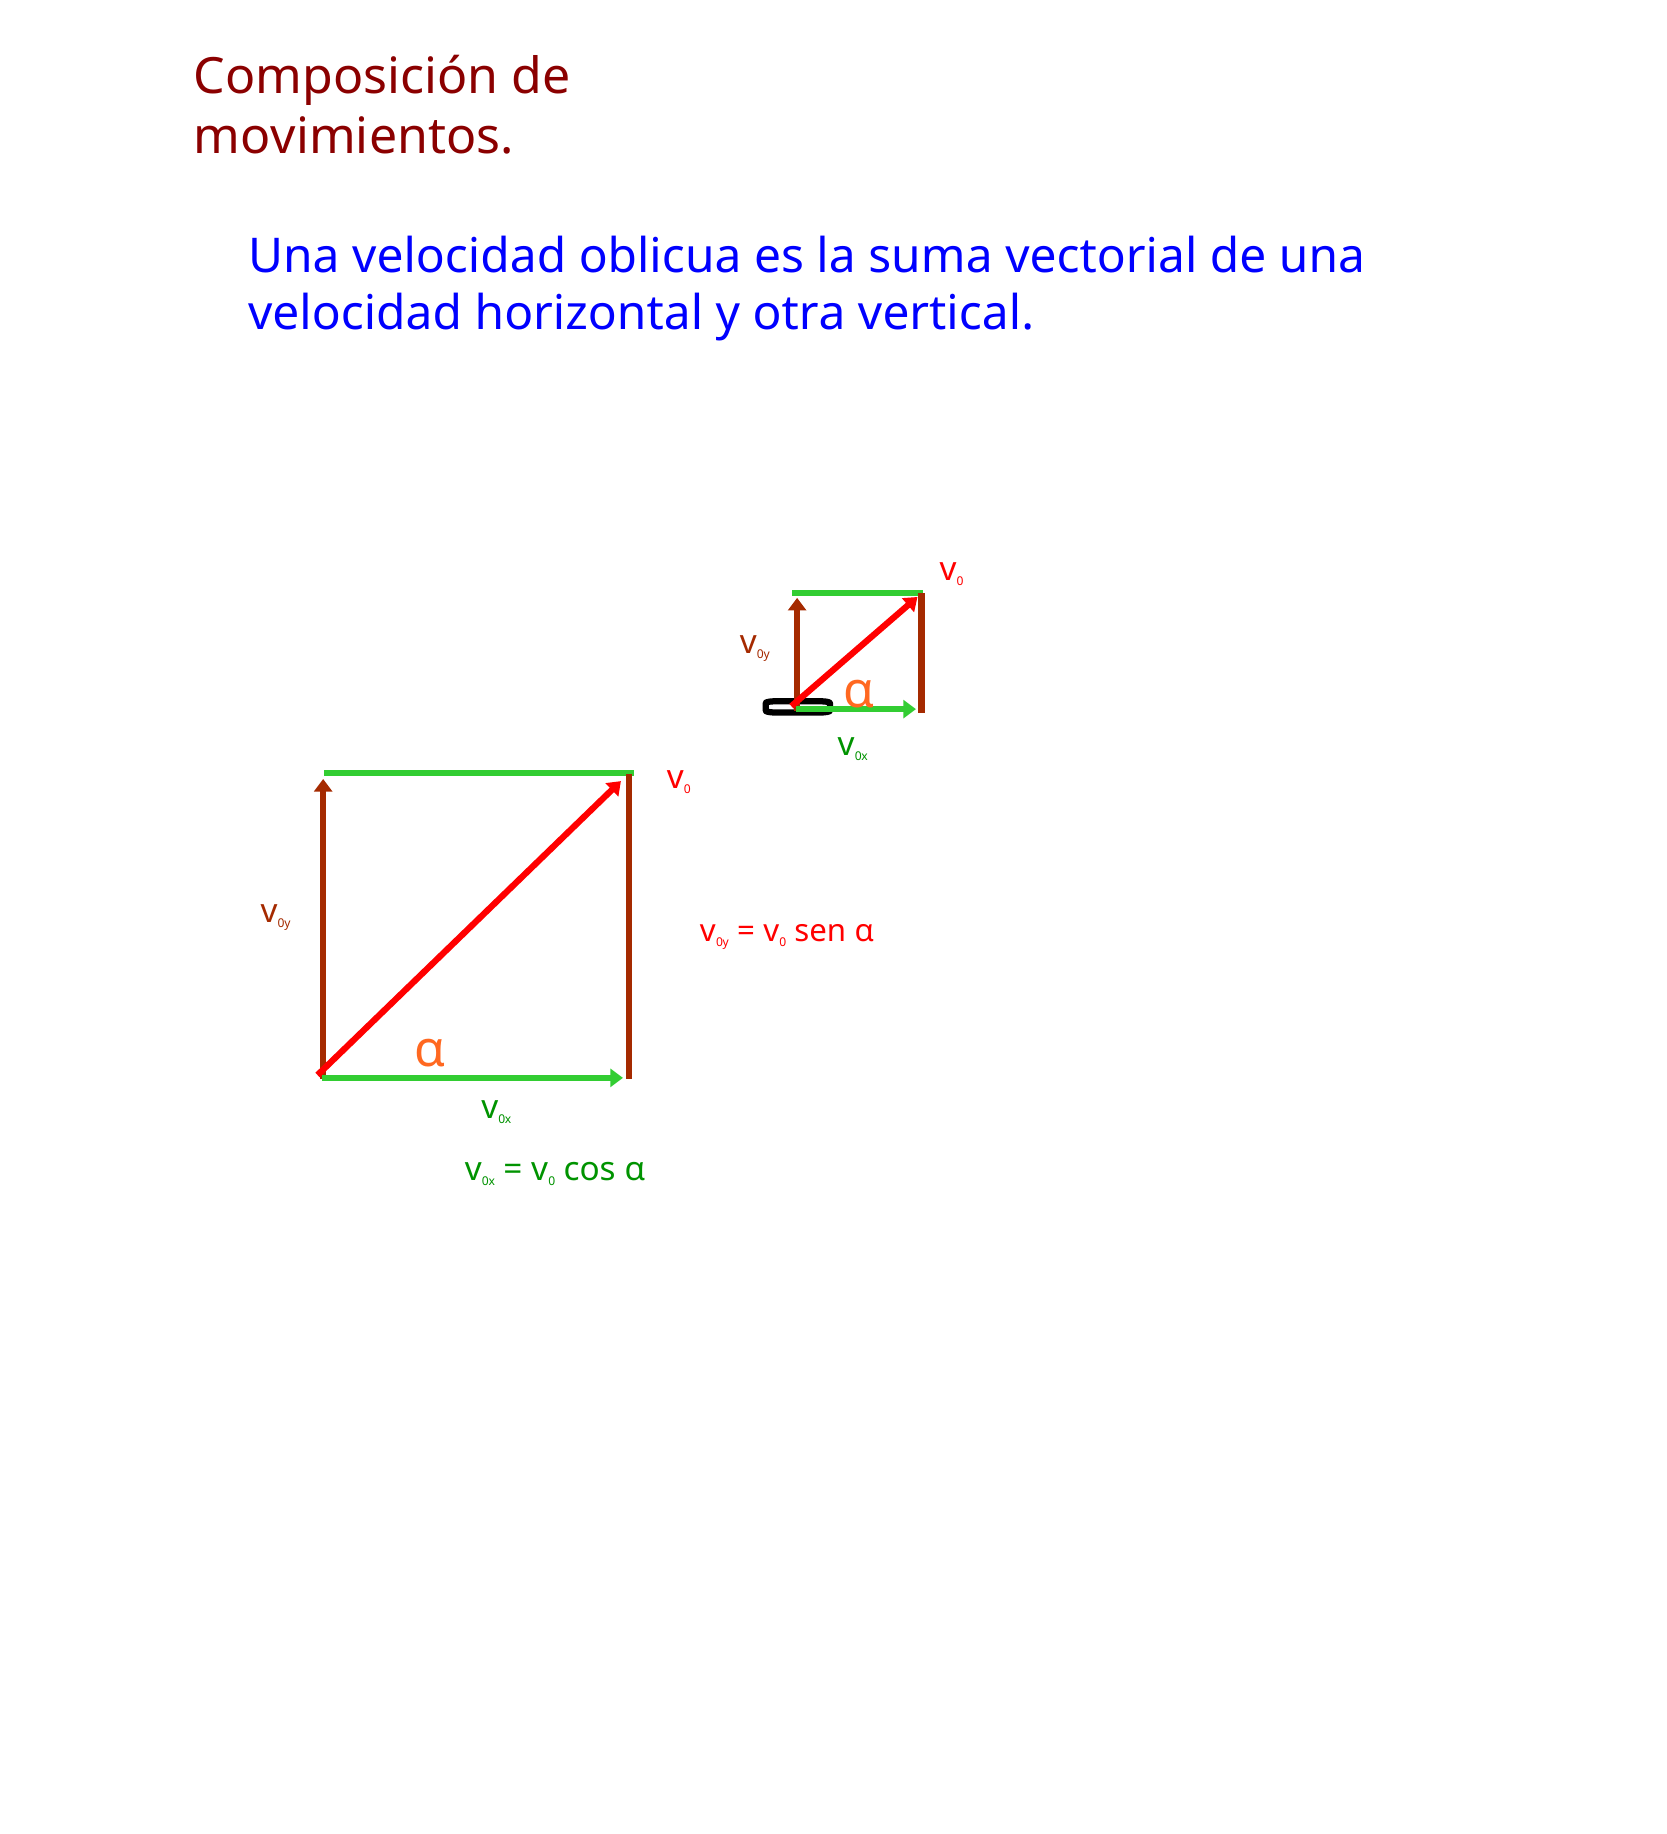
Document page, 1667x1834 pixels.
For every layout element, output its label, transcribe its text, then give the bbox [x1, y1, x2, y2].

text_box v0y [245, 881, 351, 938]
text_box v0y = v0 sen α [685, 902, 944, 957]
text_box v0x [822, 714, 928, 771]
text_box α [399, 1008, 509, 1084]
text_box v0x [466, 1077, 571, 1134]
text_box [765, 701, 827, 713]
text_box [800, 701, 829, 706]
text_box v0 [924, 539, 1017, 596]
text_box v0x = v0 cos α [450, 1139, 709, 1196]
text_box Una velocidad oblicua es la suma vectorial de una velocidad horizontal y otra vertical. [233, 216, 1551, 348]
text_box v0y [725, 612, 830, 669]
text_box Composición de movimientos. [179, 35, 917, 171]
text_box α [829, 649, 938, 726]
text_box v0 [652, 747, 744, 805]
